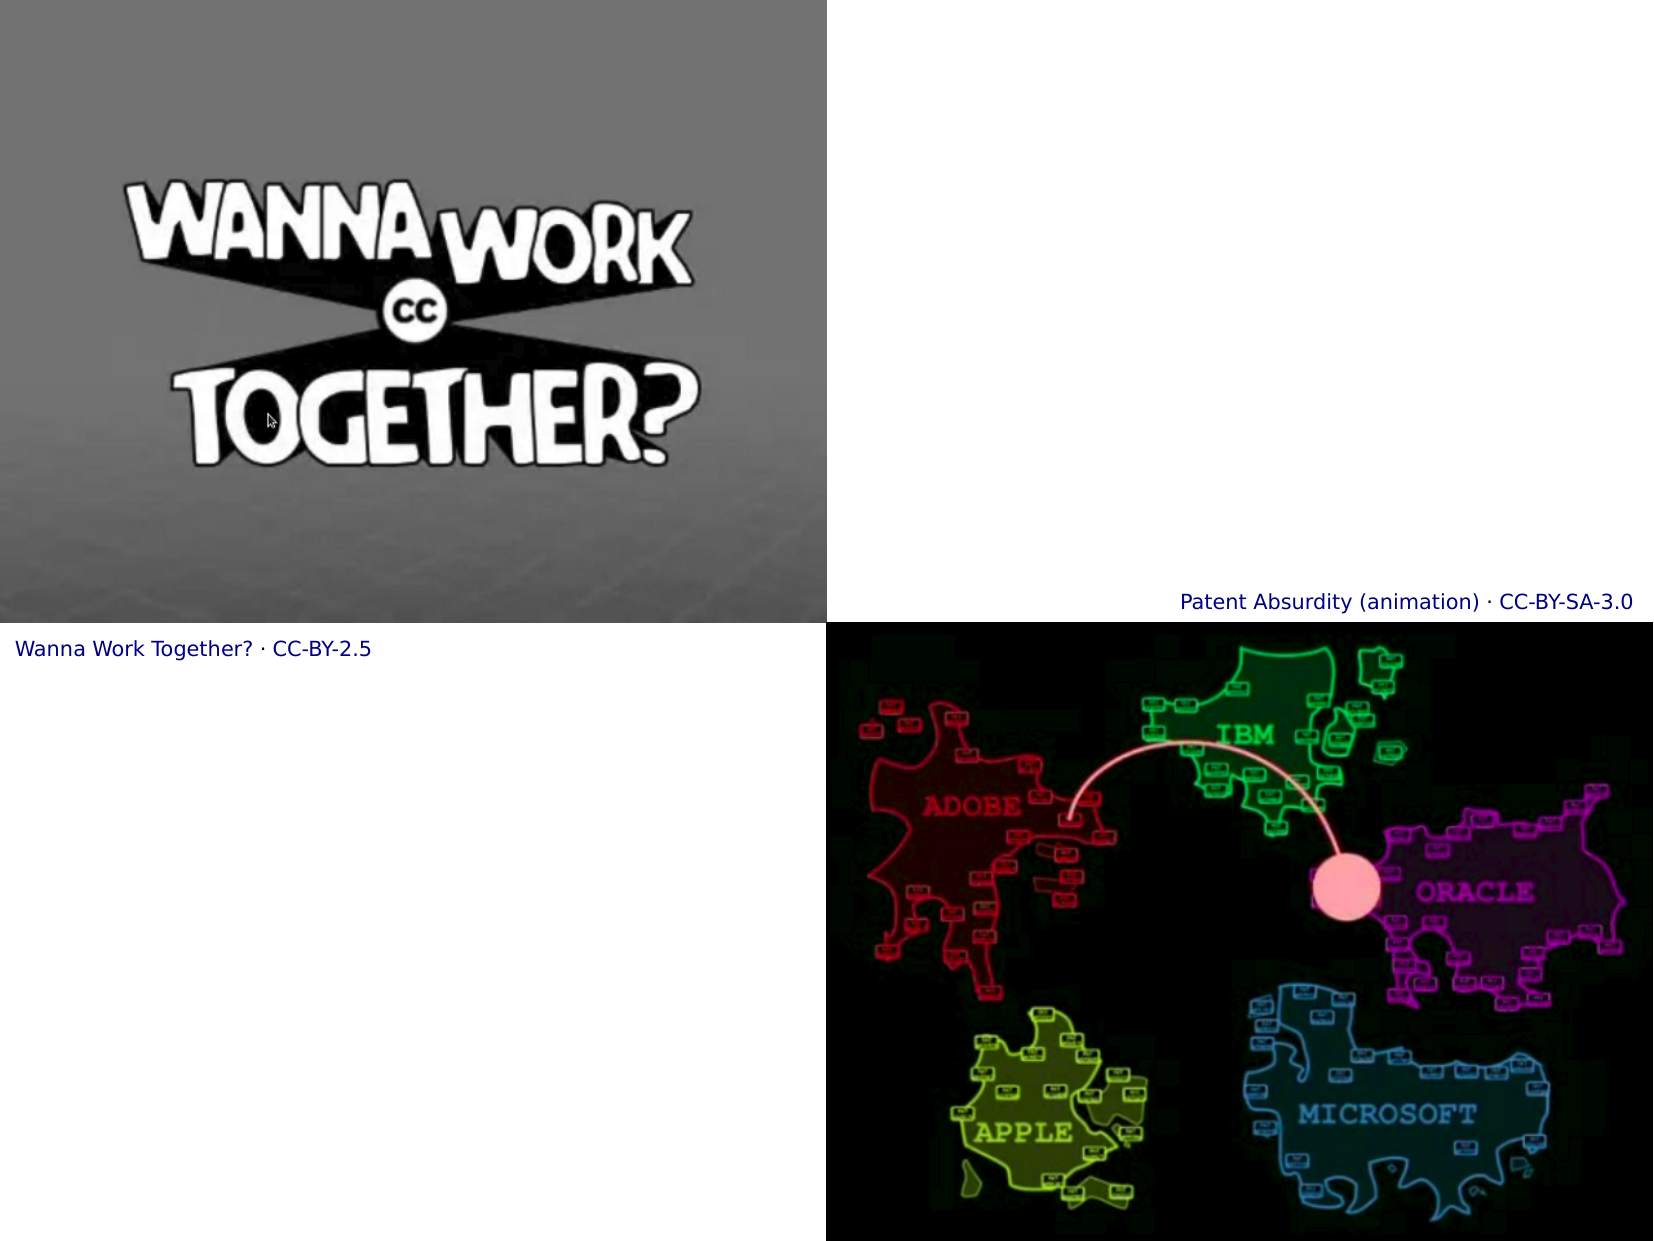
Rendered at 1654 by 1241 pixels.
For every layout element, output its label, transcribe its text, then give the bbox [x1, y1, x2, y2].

picture [0, 0, 1653, 1241]
text_box Wanna Work Together? · CC-BY-2.5 [0, 630, 639, 670]
text_box Patent Absurdity (animation) · CC-BY-SA-3.0 [1009, 582, 1649, 622]
